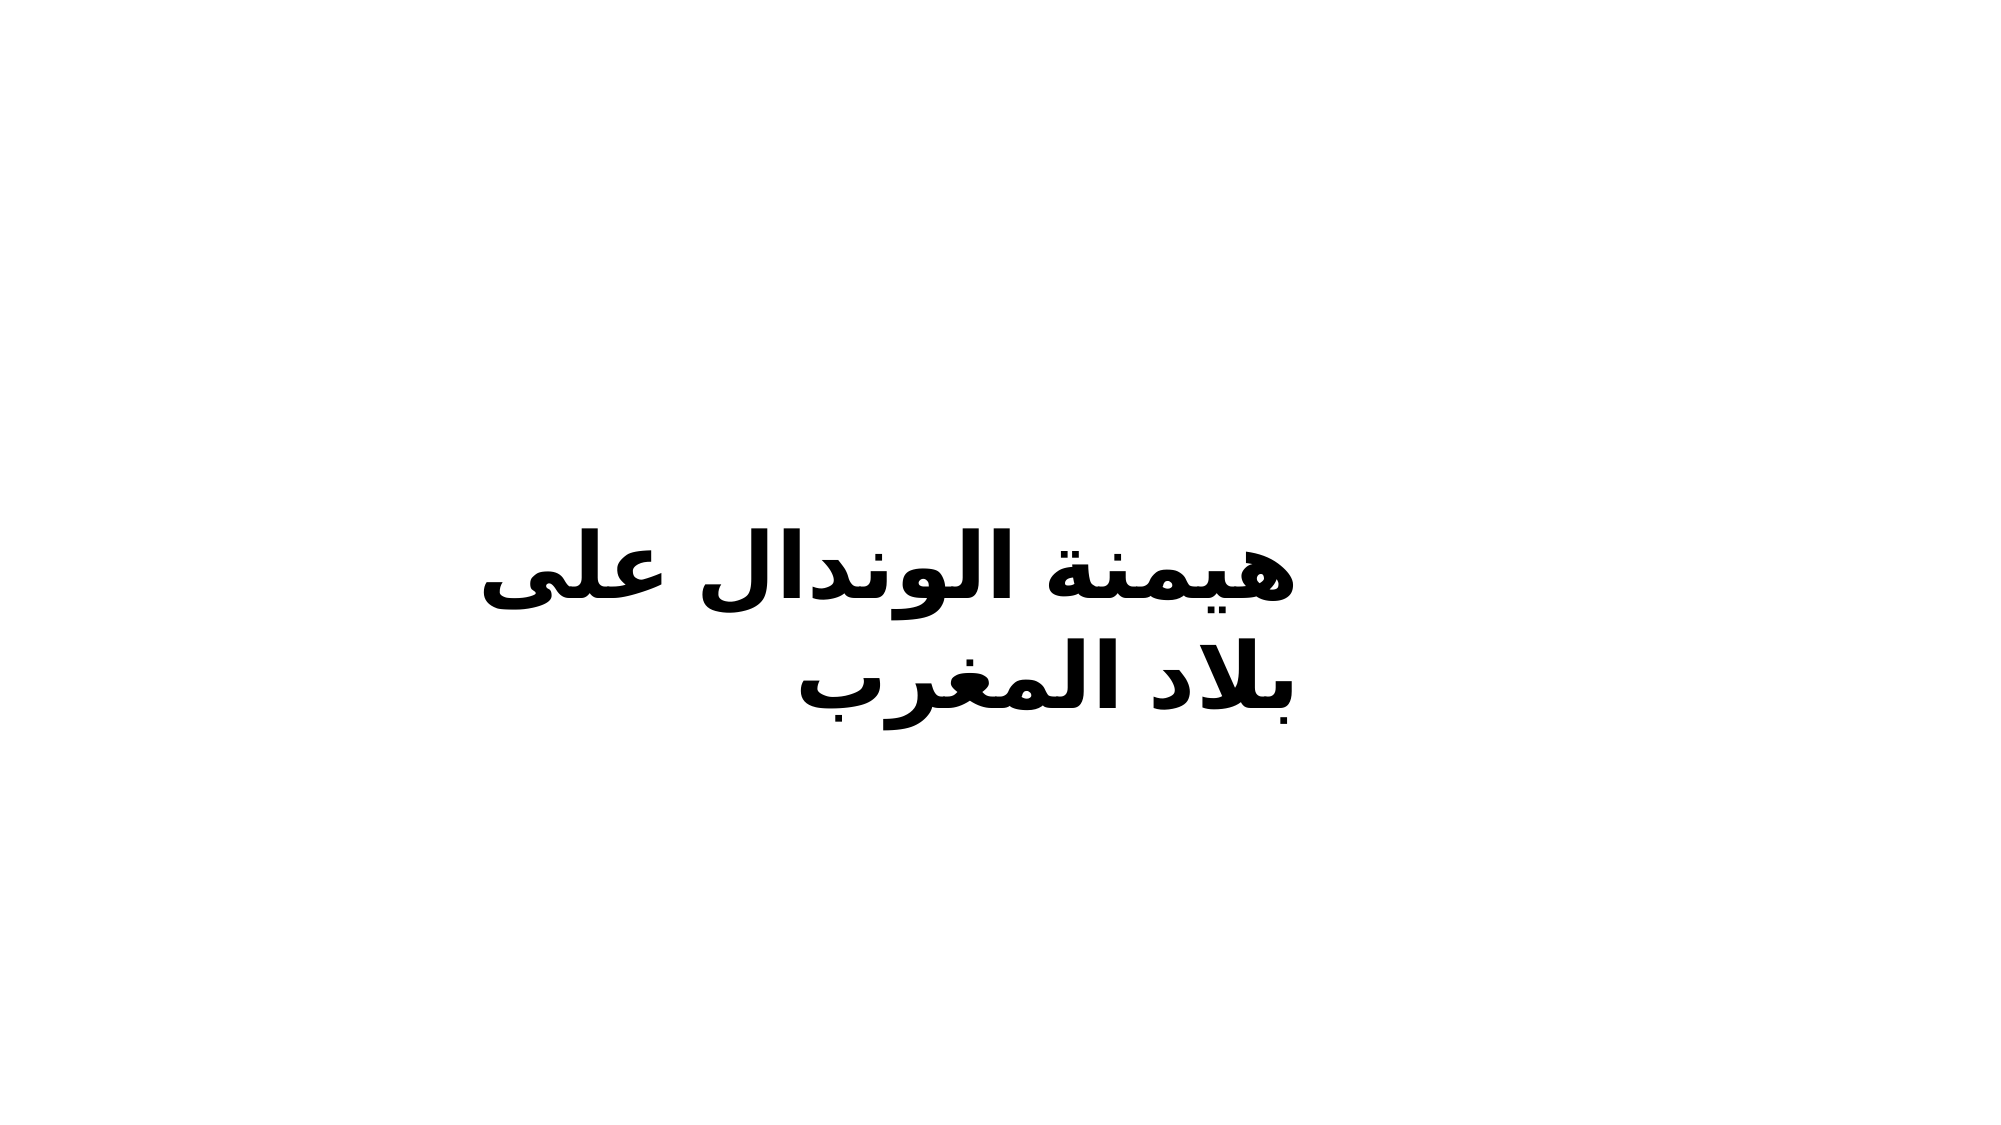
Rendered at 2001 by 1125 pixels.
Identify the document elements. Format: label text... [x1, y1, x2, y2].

text_box هيمنة الوندال على بلاد المغرب [463, 499, 1441, 626]
